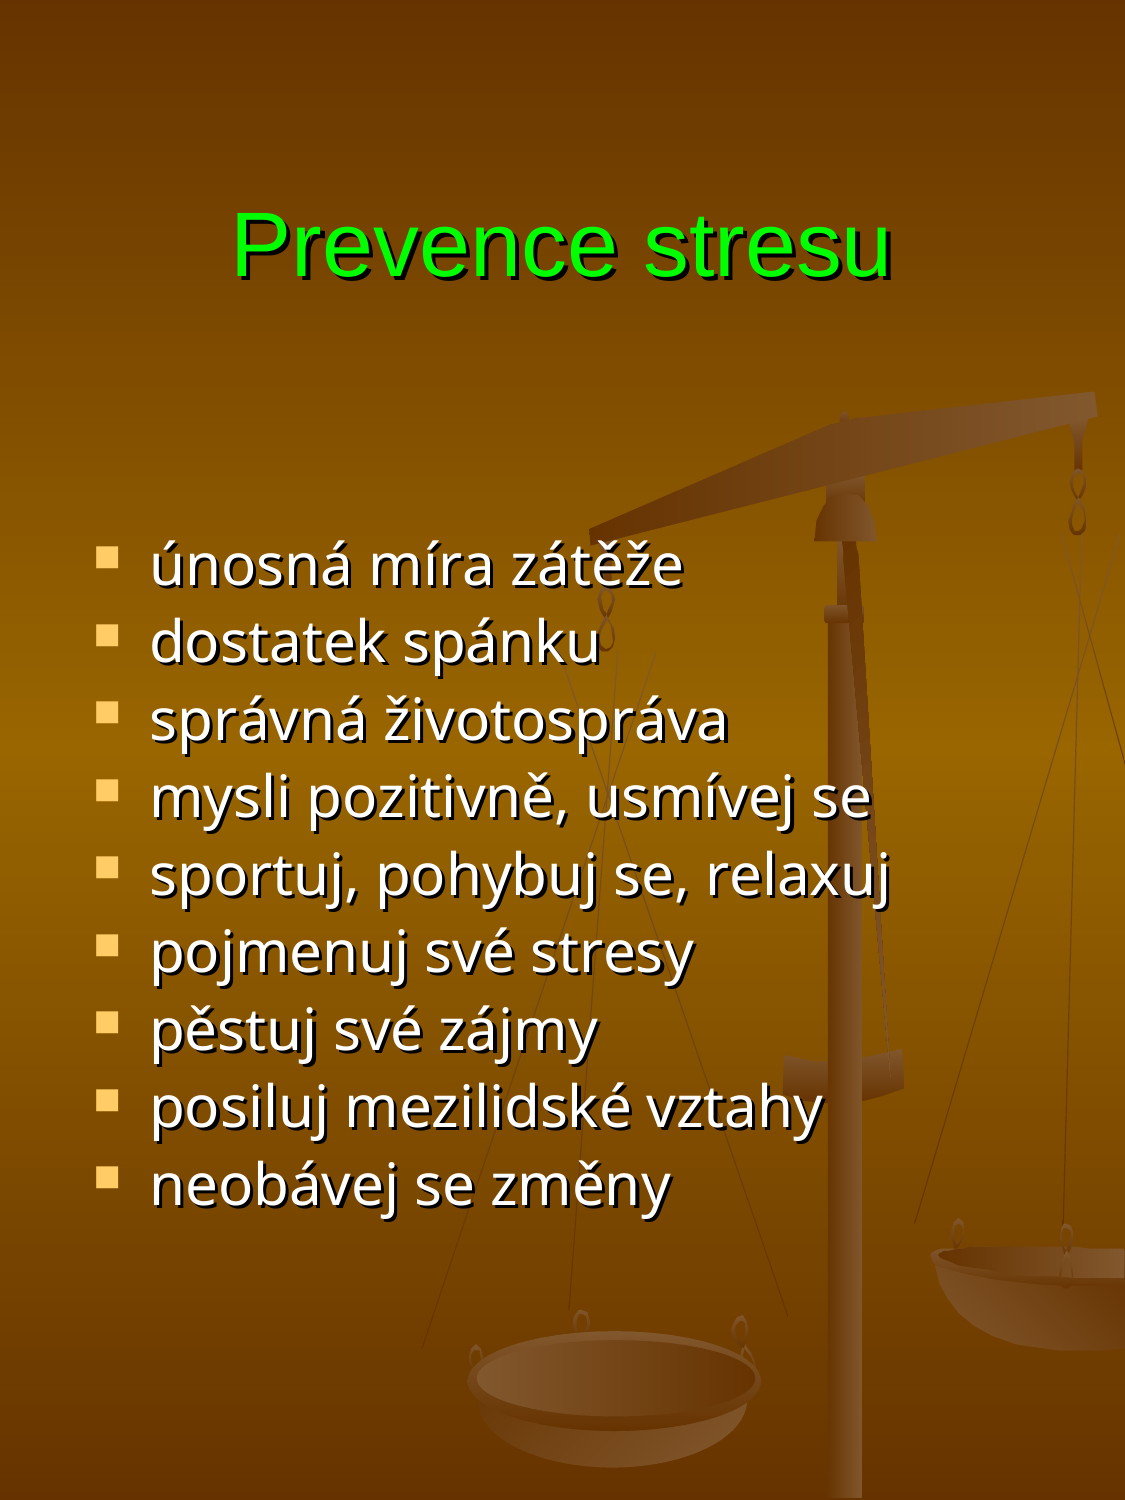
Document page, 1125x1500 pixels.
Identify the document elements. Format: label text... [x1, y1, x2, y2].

list únosná míra zátěže dostatek spánku správná životospráva mysli pozitivně, usmívej se sportuj, pohybuj se, relaxuj pojmenuj své stresy pěstuj své zájmy posiluj mezilidské vztahy neobávej se změny [78, 442, 1024, 1400]
title Prevence stresu [56, 60, 1069, 420]
